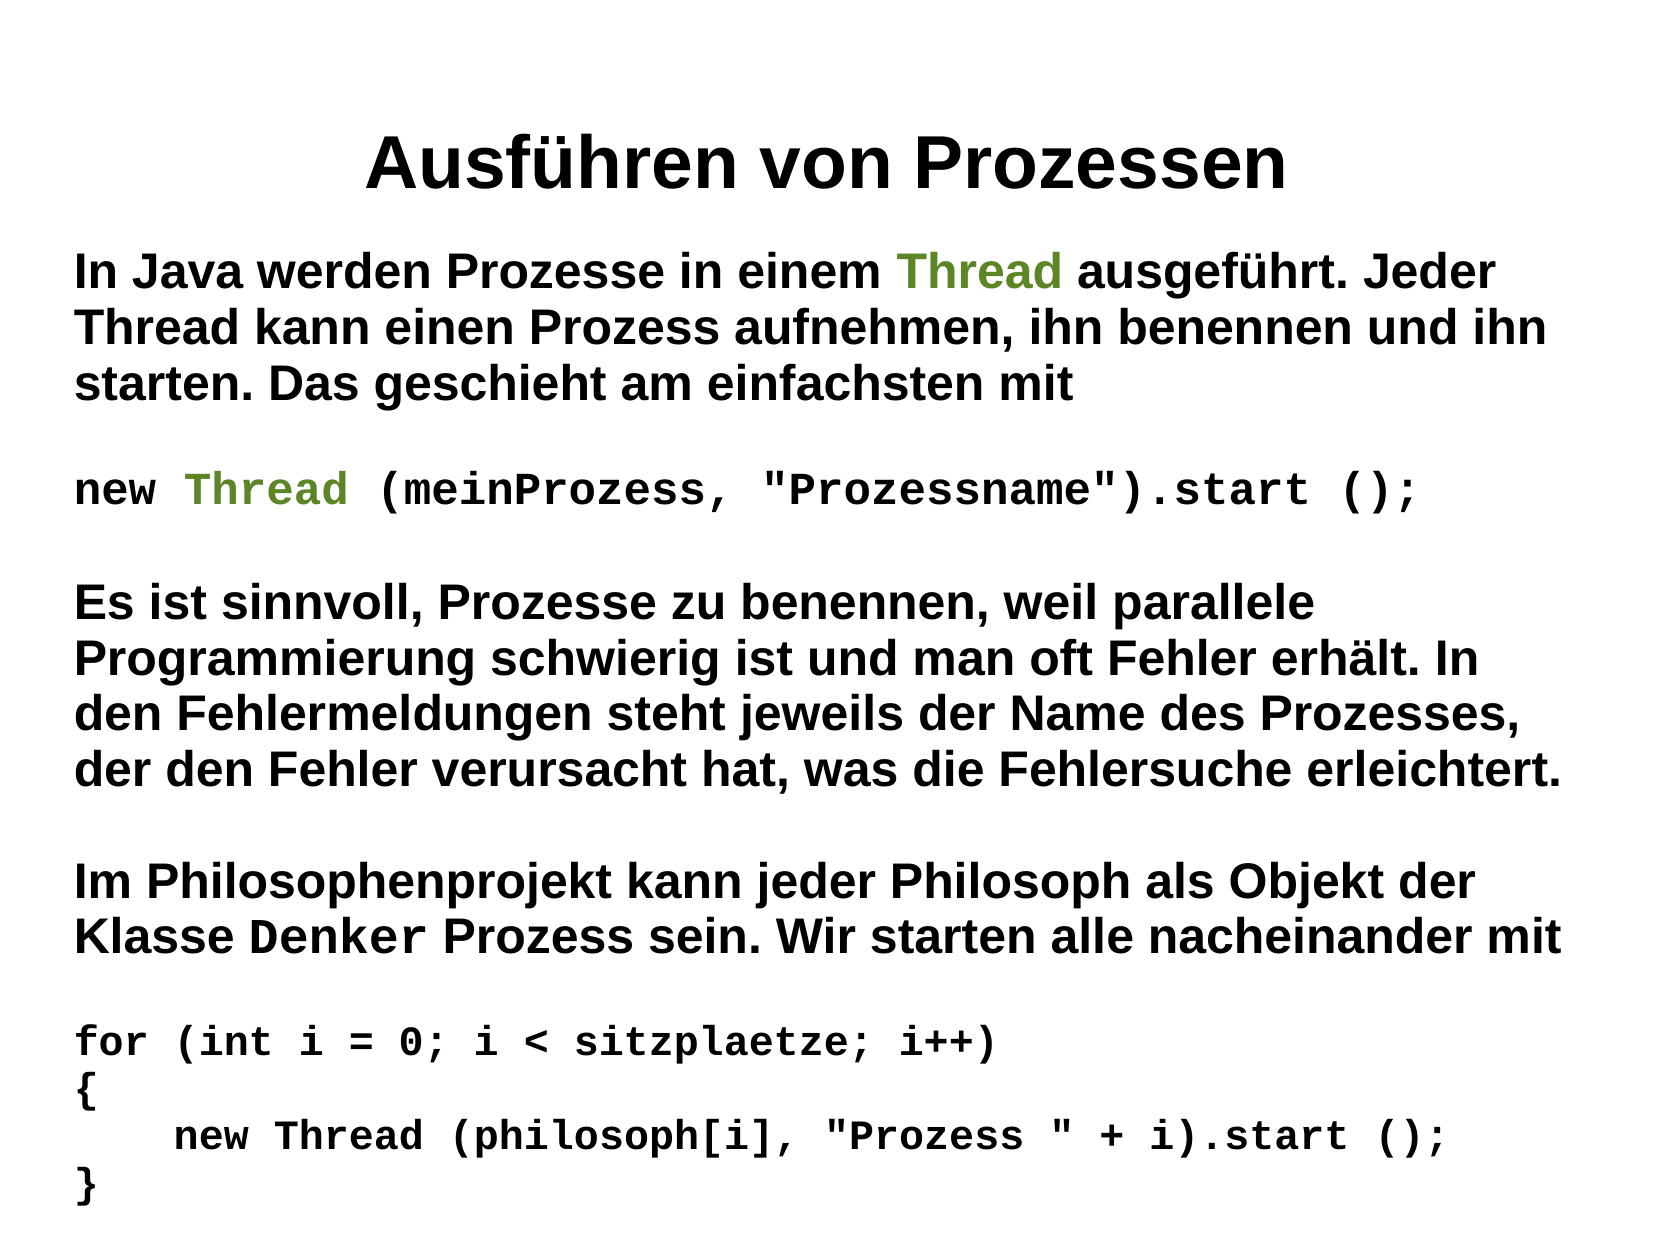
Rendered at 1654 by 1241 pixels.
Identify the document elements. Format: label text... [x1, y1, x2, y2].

title Ausführen von Prozessen [88, 78, 1565, 236]
text_box In Java werden Prozesse in einem Thread ausgeführt. Jeder Thread kann einen Prozess aufnehmen, ihn benennen und ihn starten. Das geschieht am einfachsten mit new Thread (meinProzess, "Prozessname").start (); Es ist sinnvoll, Prozesse zu benennen, weil parallele Programmierung schwierig ist und man oft Fehler erhält. In den Fehlermeldungen steht jeweils der Name des Prozesses, der den Fehler verursacht hat, was die Fehlersuche erleichtert. Im Philosophenprojekt kann jeder Philosoph als Objekt der Klasse Denker Prozess sein. Wir starten alle nacheinander mit for (int i = 0; i < sitzplaetze; i++) { new Thread (philosoph[i], "Prozess " + i).start (); } [59, 236, 1595, 1234]
